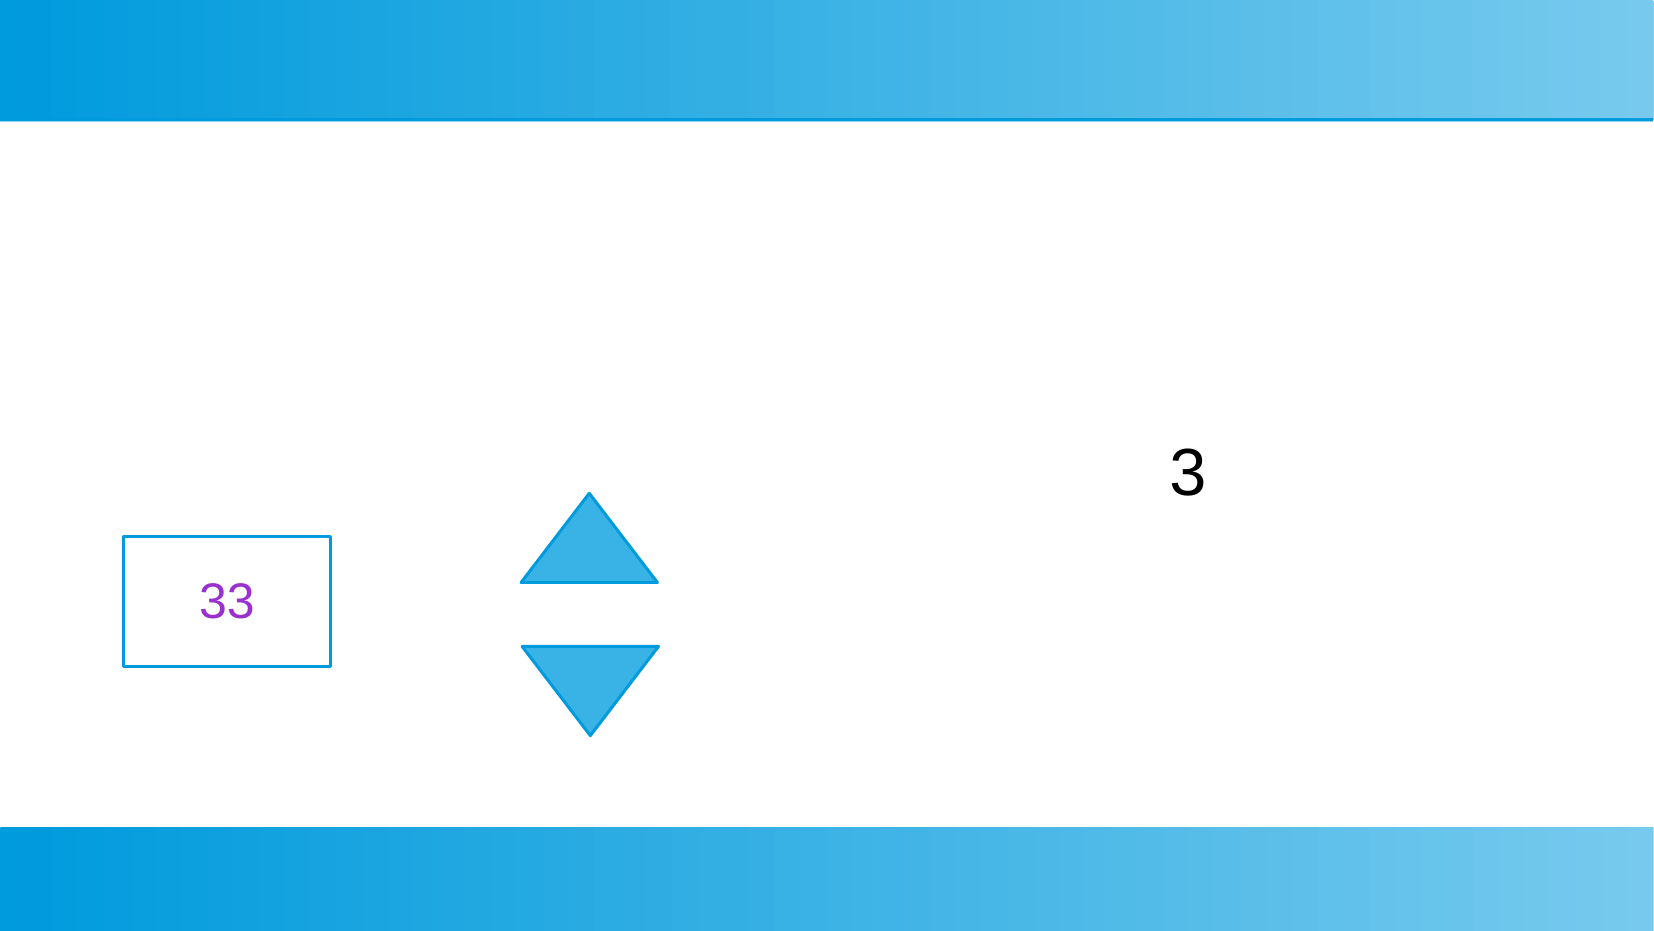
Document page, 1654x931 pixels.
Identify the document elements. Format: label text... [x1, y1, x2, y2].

subtitle 3 [781, 177, 1595, 768]
